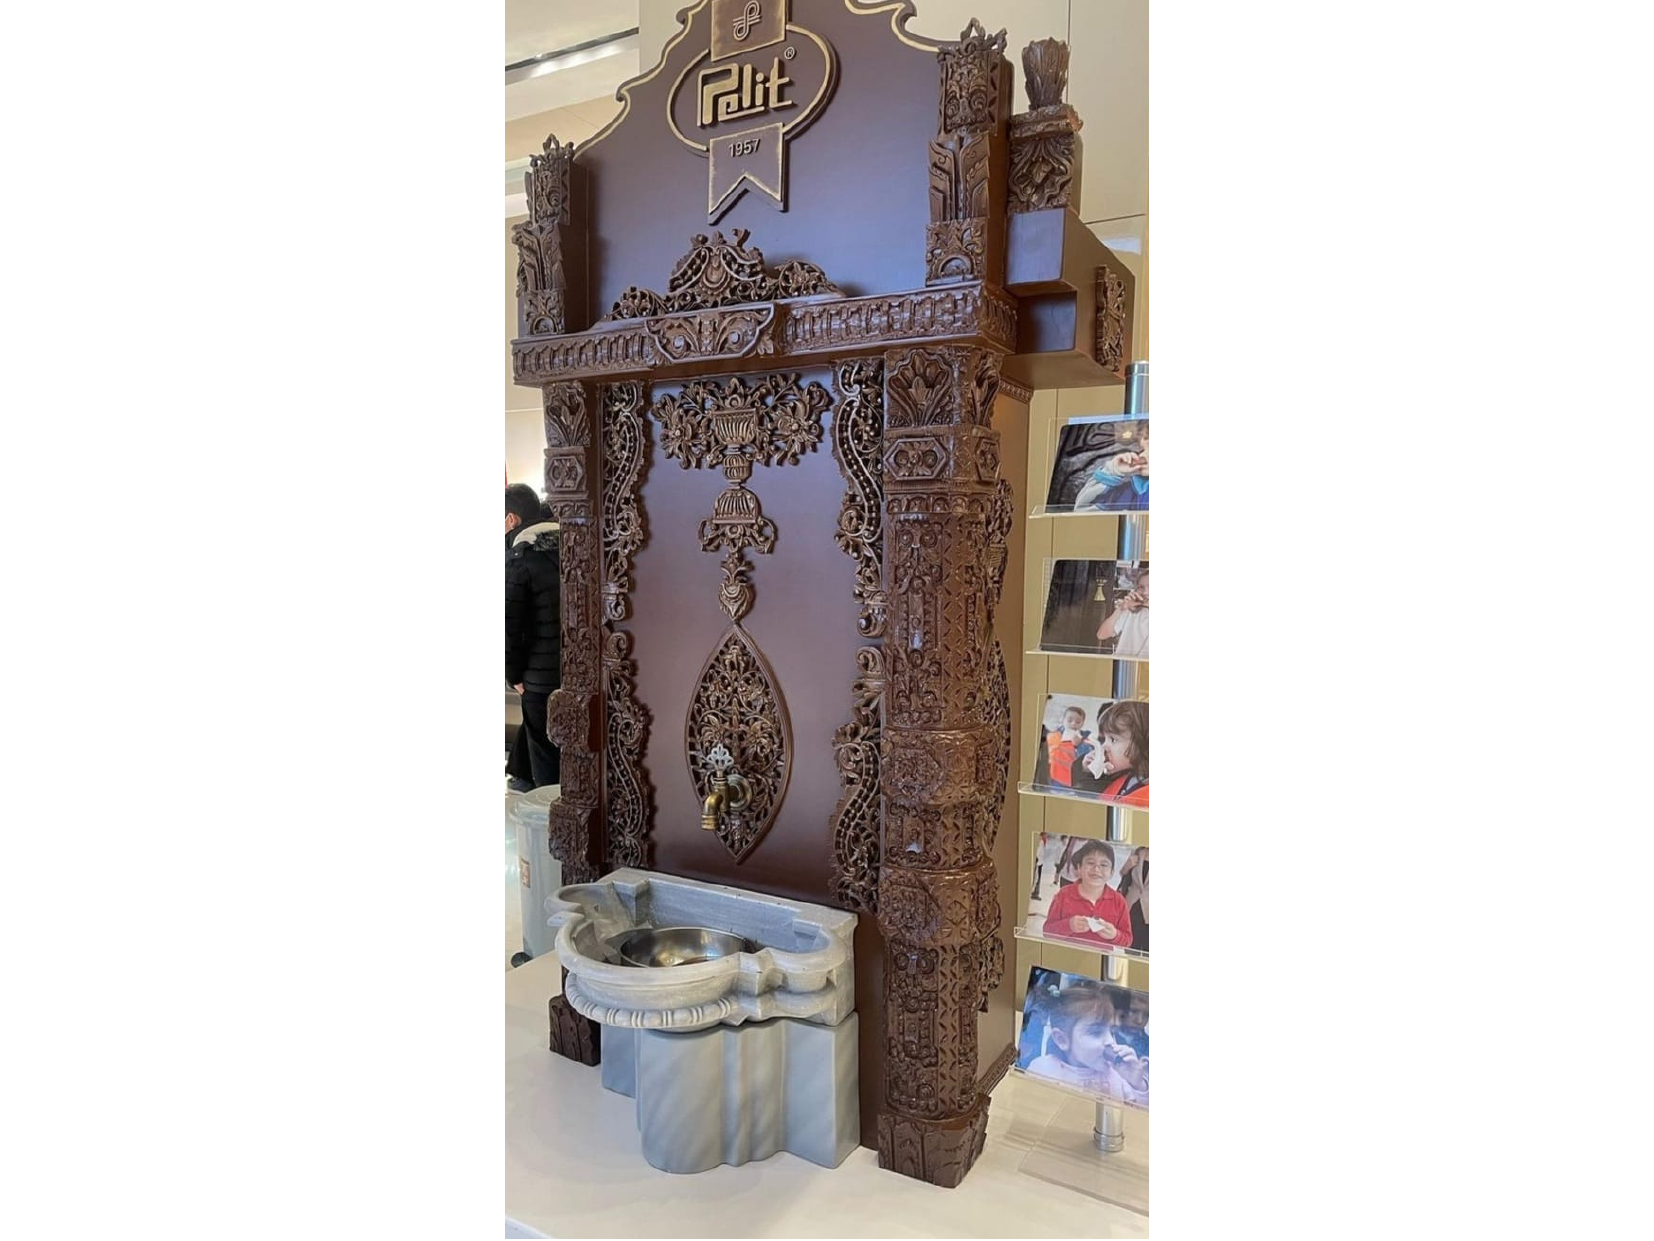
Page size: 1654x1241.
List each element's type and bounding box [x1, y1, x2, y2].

picture [505, 0, 1149, 1239]
